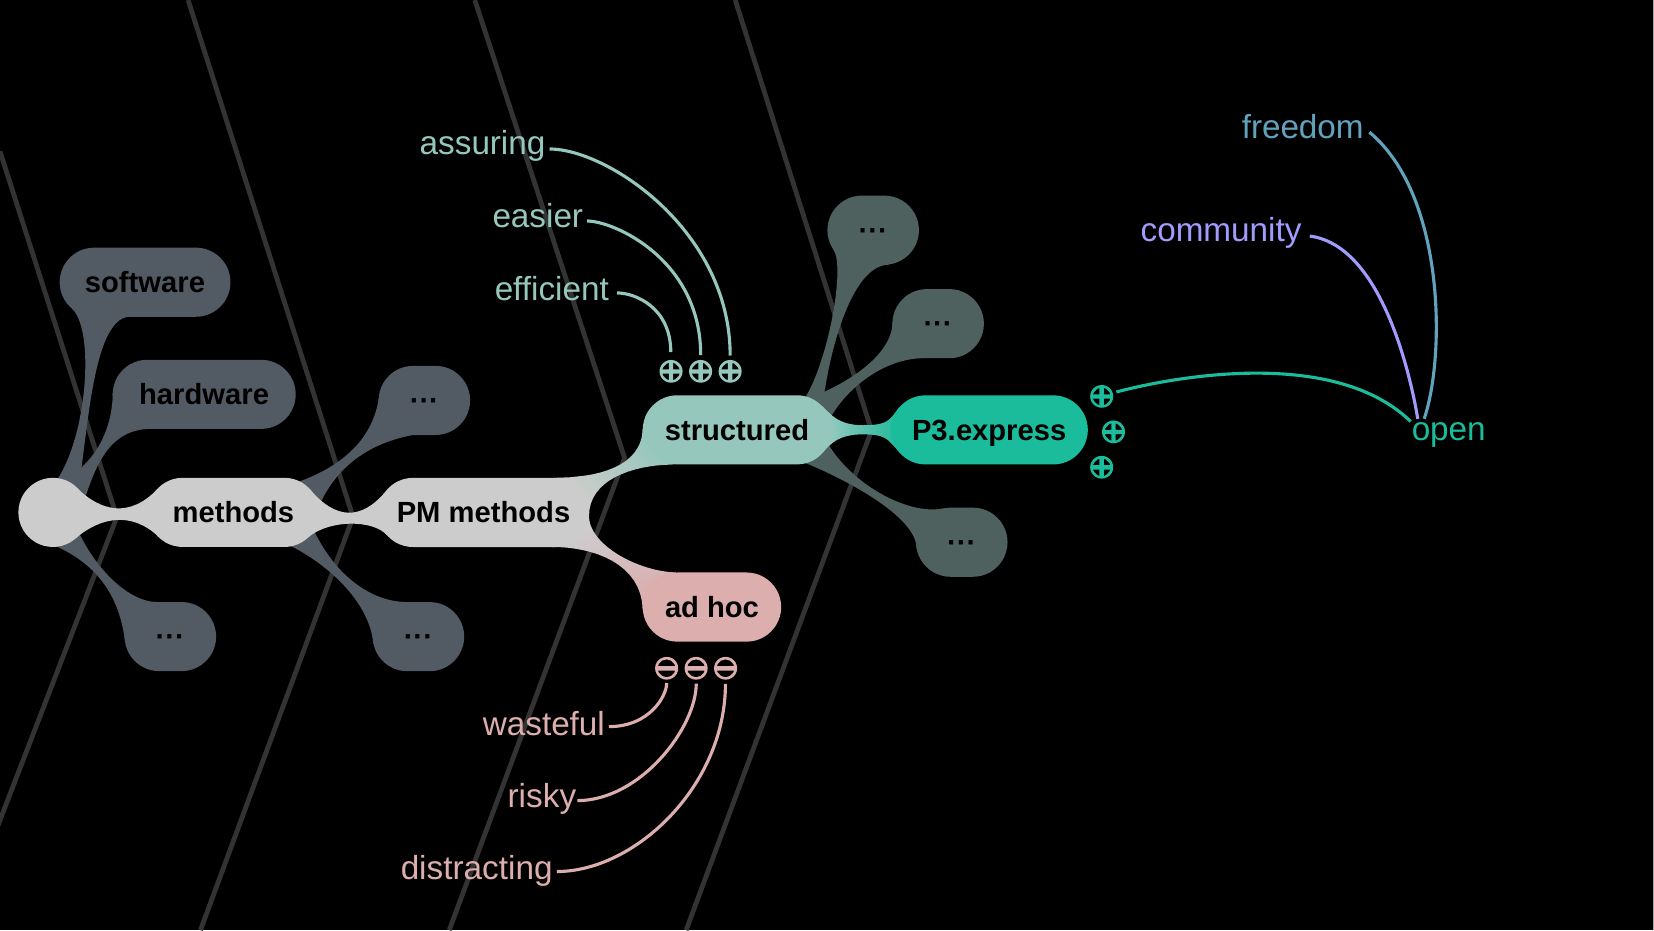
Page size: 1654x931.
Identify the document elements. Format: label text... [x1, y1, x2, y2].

text_box freedom [1227, 101, 1379, 154]
text_box ad hoc [642, 572, 782, 642]
text_box ··· [916, 507, 1008, 577]
text_box [718, 359, 742, 383]
text_box open [1397, 402, 1501, 455]
text_box methods [148, 477, 309, 547]
text_box [1090, 455, 1114, 479]
text_box P3.express [890, 395, 1088, 465]
text_box risky [492, 770, 591, 822]
text_box ··· [892, 289, 984, 359]
text_box [1090, 384, 1114, 408]
text_box efficient [480, 263, 624, 316]
text_box [555, 513, 671, 602]
text_box ··· [378, 365, 471, 436]
text_box software [59, 247, 231, 317]
text_box structured [642, 395, 832, 465]
text_box [806, 252, 938, 544]
text_box easier [477, 190, 598, 243]
text_box PM methods [385, 477, 590, 548]
text_box [655, 656, 679, 680]
text_box distracting [386, 842, 568, 895]
text_box [659, 359, 683, 383]
text_box ··· [827, 195, 919, 265]
text_box [292, 402, 413, 635]
text_box community [1125, 204, 1317, 257]
text_box [714, 656, 738, 680]
text_box assuring [404, 117, 561, 170]
text_box wasteful [468, 697, 620, 750]
text_box [684, 656, 708, 680]
text_box [557, 435, 672, 512]
text_box ··· [124, 602, 217, 672]
text_box [18, 311, 158, 635]
text_box [689, 359, 713, 383]
text_box [1101, 420, 1126, 444]
text_box ··· [372, 602, 465, 672]
text_box hardware [112, 359, 296, 429]
